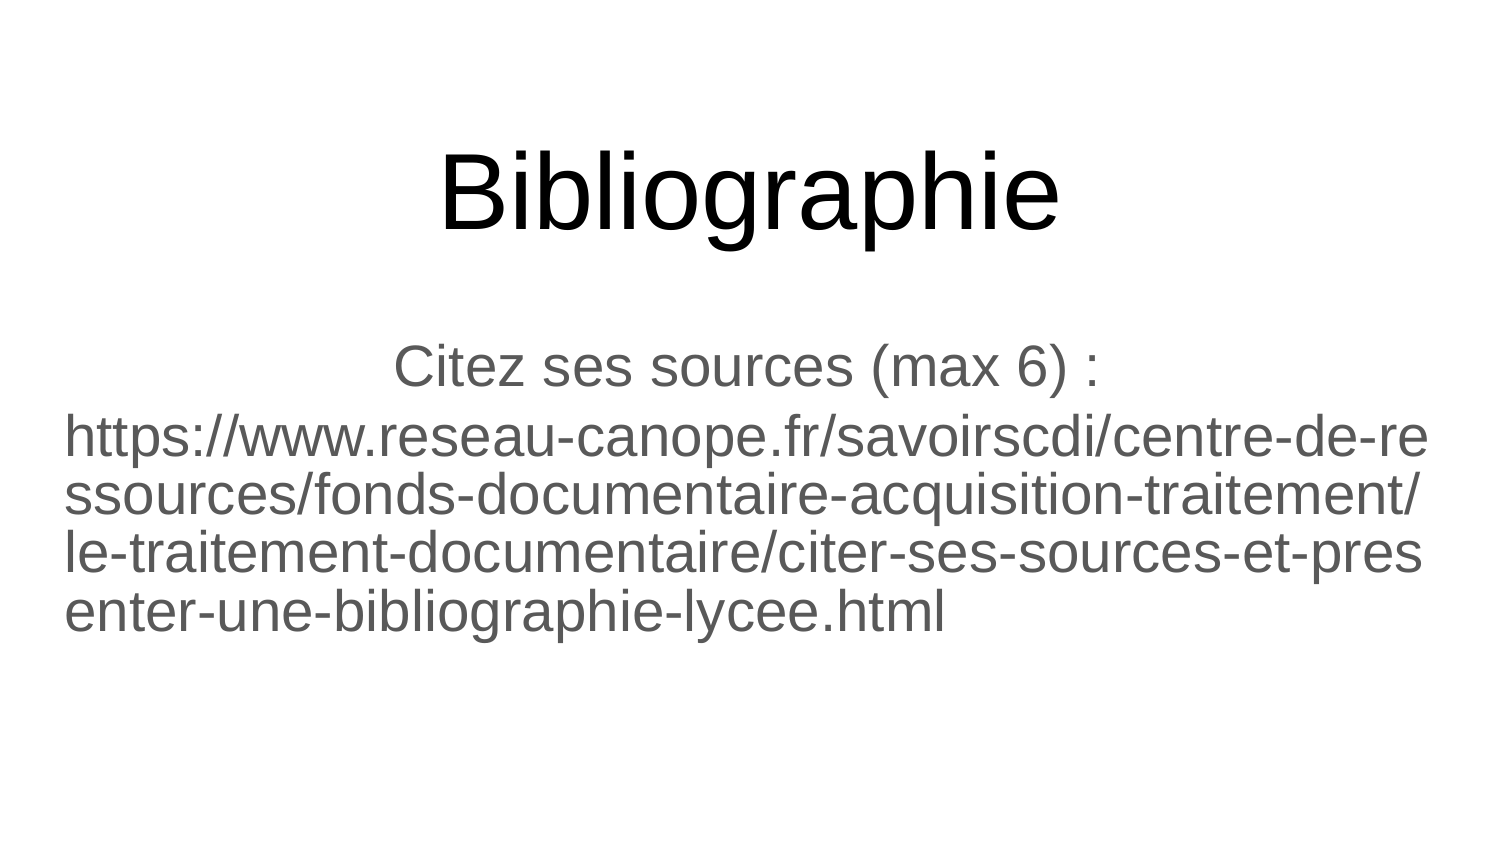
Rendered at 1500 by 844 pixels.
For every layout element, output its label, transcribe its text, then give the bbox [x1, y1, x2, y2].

subtitle Citez ses sources (max 6) : https://www.reseau-canope.fr/savoirscdi/centre-de-ressources/fonds-documentaire-acquisition-traitement/le-traitement-documentaire/citer-ses-sources-et-presenter-une-bibliographie-lycee.html [49, 312, 1447, 443]
title Bibliographie [51, 122, 1449, 266]
